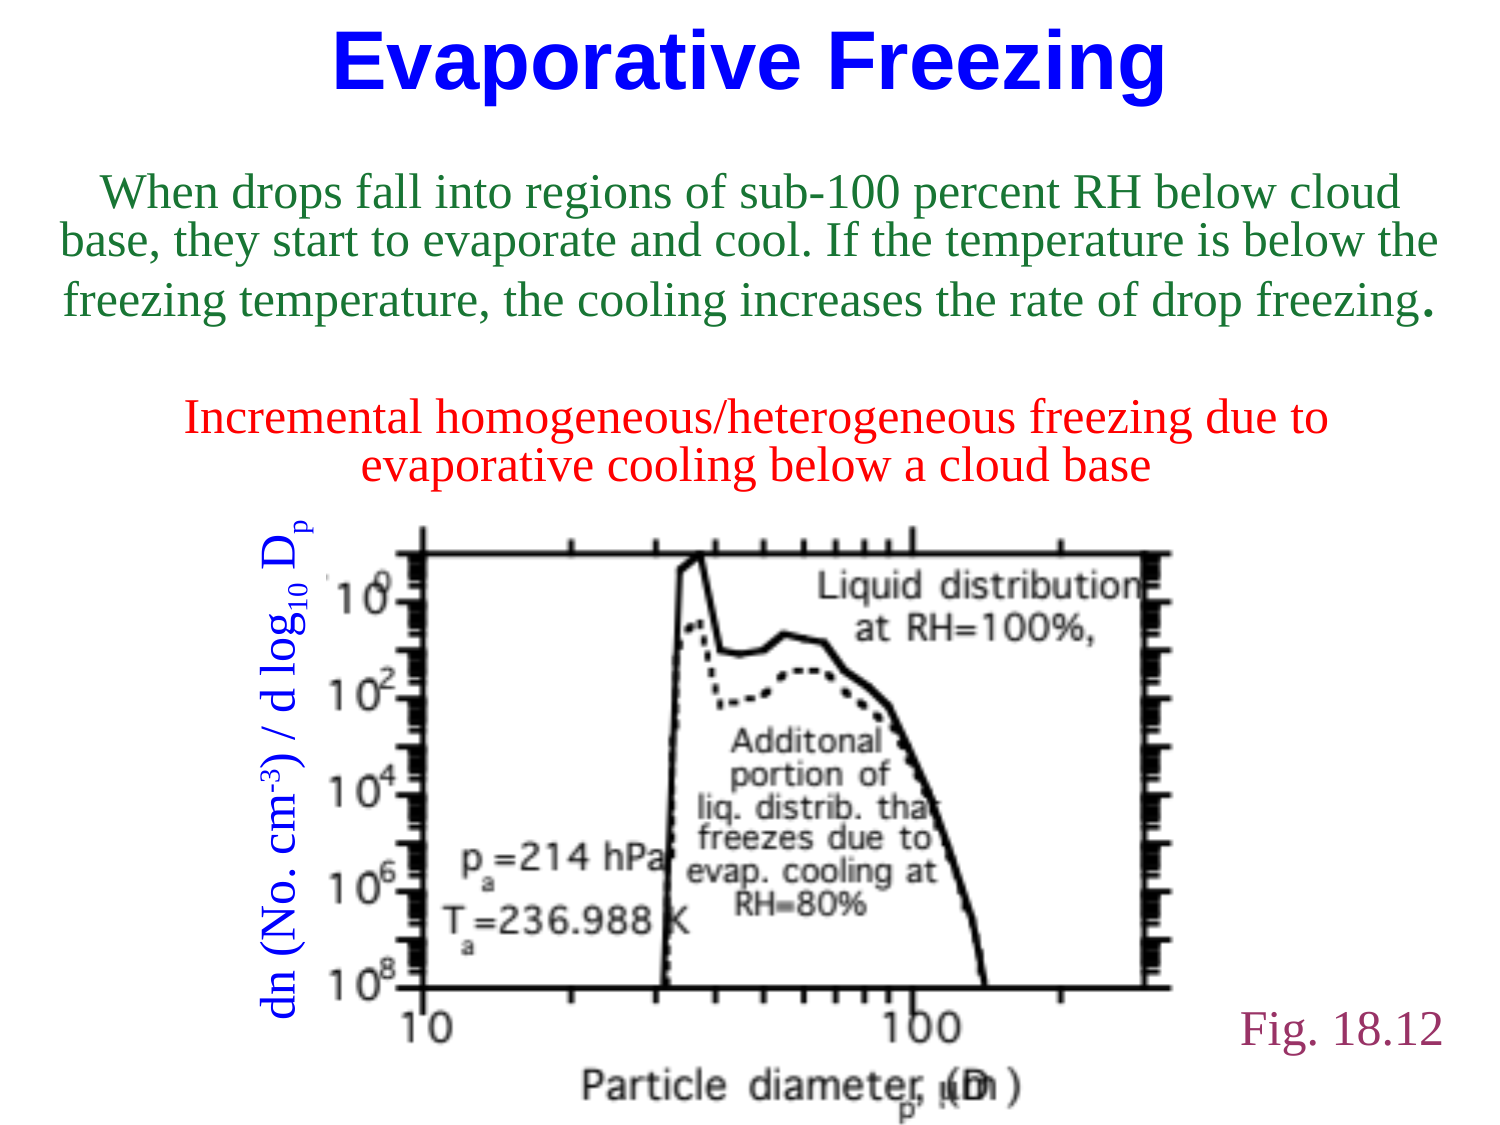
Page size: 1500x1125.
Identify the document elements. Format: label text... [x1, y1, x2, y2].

text_box [212, 474, 325, 1073]
text_box When drops fall into regions of sub-100 percent RH below cloud base, they start to evaporate and cool. If the temperature is below the freezing temperature, the cooling increases the rate of drop freezing. [37, 162, 1463, 376]
chart [249, 524, 1225, 1125]
title Evaporative Freezing [0, 0, 1500, 113]
text_box Fig. 18.12 [1225, 999, 1460, 1063]
text_box Incremental homogeneous/heterogeneous freezing due to evaporative cooling below a cloud base [74, 387, 1438, 488]
text_box dn (No. cm-3) / d log10 Dp [237, 505, 321, 1035]
